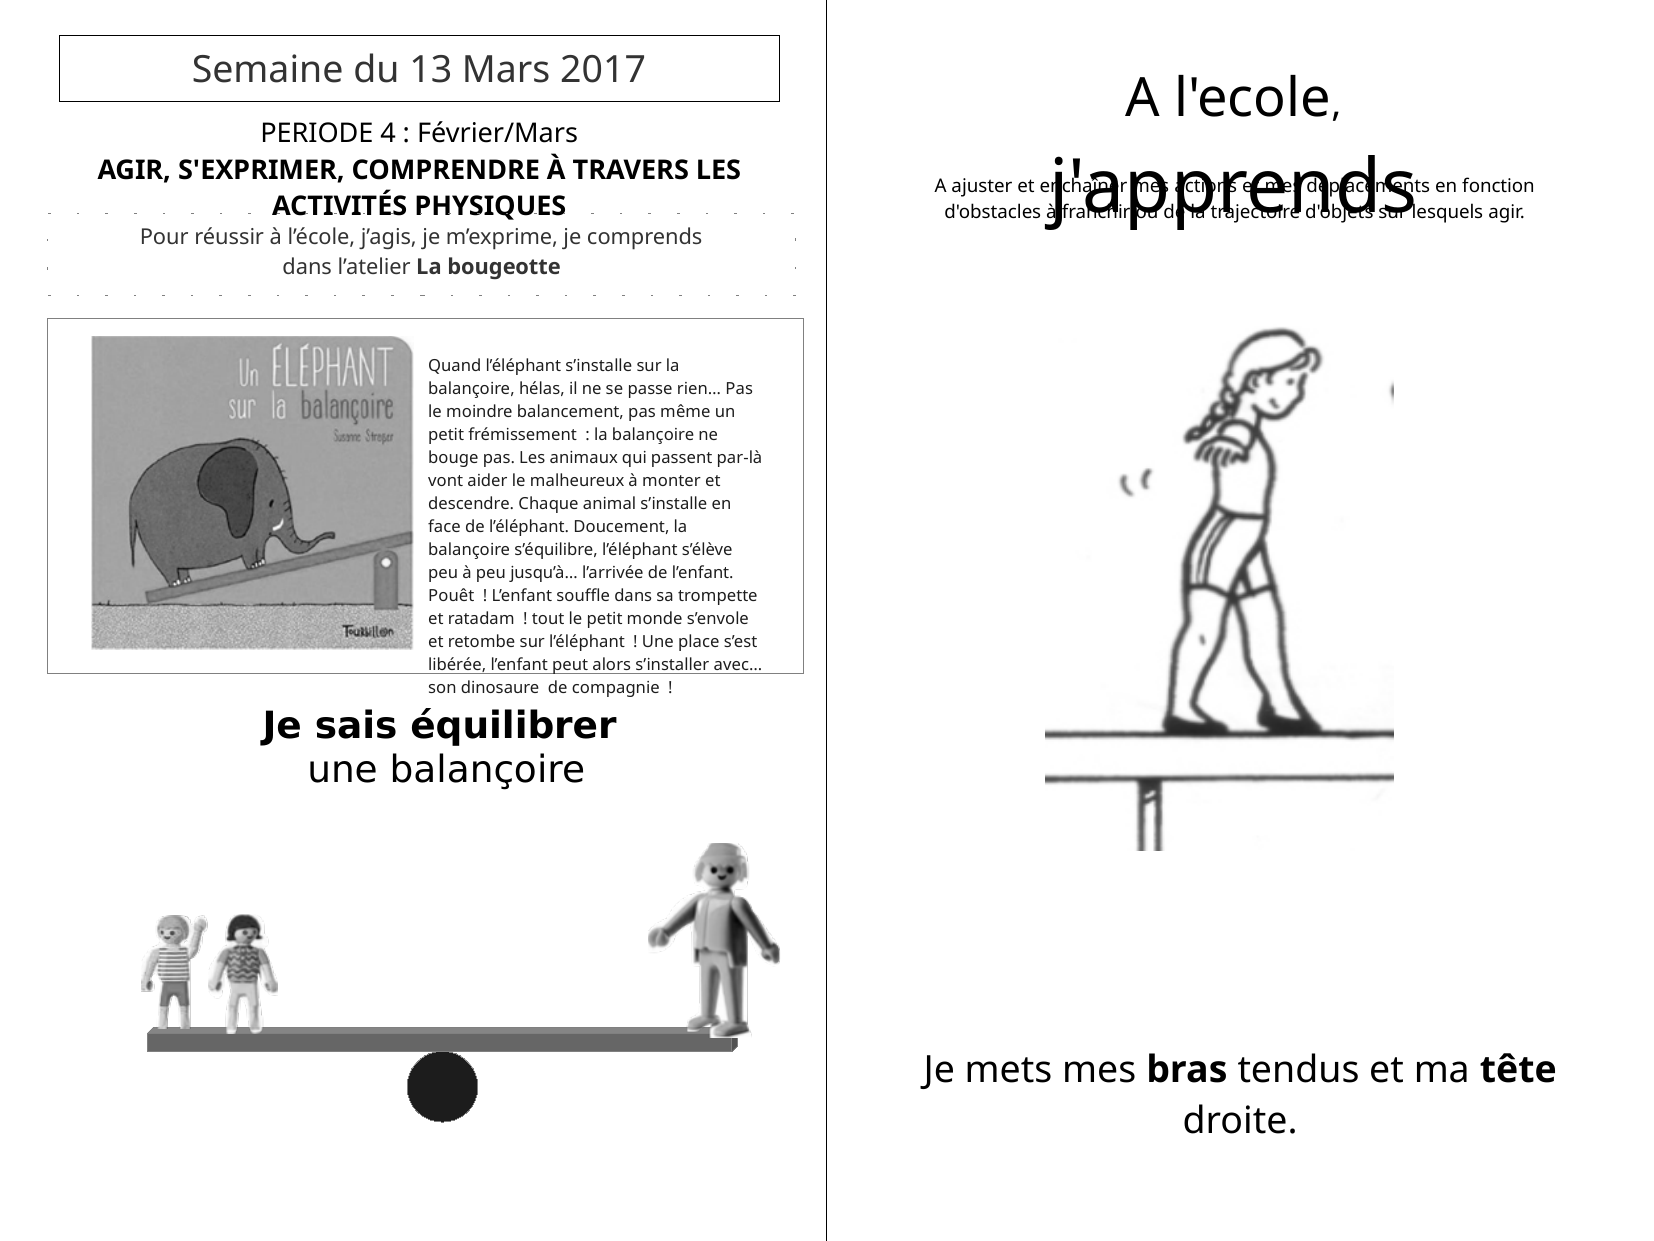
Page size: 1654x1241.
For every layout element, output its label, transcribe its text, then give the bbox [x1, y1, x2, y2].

text_box [147, 1034, 738, 1123]
text_box A ajuster et enchaîner mes actions et mes déplacements en fonction d'obstacles à franchir ou de la trajectoire d'objets sur lesquels agir. [874, 165, 1595, 225]
picture [648, 843, 781, 1038]
text_box A l'ecole, j'apprends [1026, 50, 1441, 154]
text_box Semaine du 13 Mars 2017 [59, 35, 780, 102]
text_box Pour réussir à l’école, j’agis, je m’exprime, je comprends dans l’atelier La bougeotte [47, 213, 796, 296]
text_box Je mets mes bras tendus et ma tête droite. [874, 1035, 1607, 1163]
text_box PERIODE 4 : Février/Mars AGIR, S'EXPRIMER, COMPRENDRE À TRAVERS LES ACTIVITÉS PHYSIQUES [82, 106, 756, 213]
picture [1045, 307, 1394, 851]
picture [91, 336, 414, 650]
text_box Quand l’éléphant s’installe sur la balançoire, hélas, il ne se passe rien… Pas le moindre balancement, pas même un petit frémissement : la balançoire ne bouge pas. Les animaux qui passent par-là vont aider le malheureux à monter et descendre. Chaque animal s’installe en face de l’éléphant. Doucement, la balançoire s’équilibre, l’éléphant s’élève peu à peu jusqu’à… l’arrivée de l’enfant. Pouêt ! L’enfant souffle dans sa trompette et ratadam ! tout le petit monde s’envole et retombe sur l’éléphant ! Une place s’est libérée, l’enfant peut alors s’installer avec… son dinosaure de compagnie ! [414, 345, 780, 638]
text_box Je sais équilibrer une balançoire [195, 696, 697, 799]
picture [141, 914, 278, 1034]
text_box [45, 696, 815, 861]
